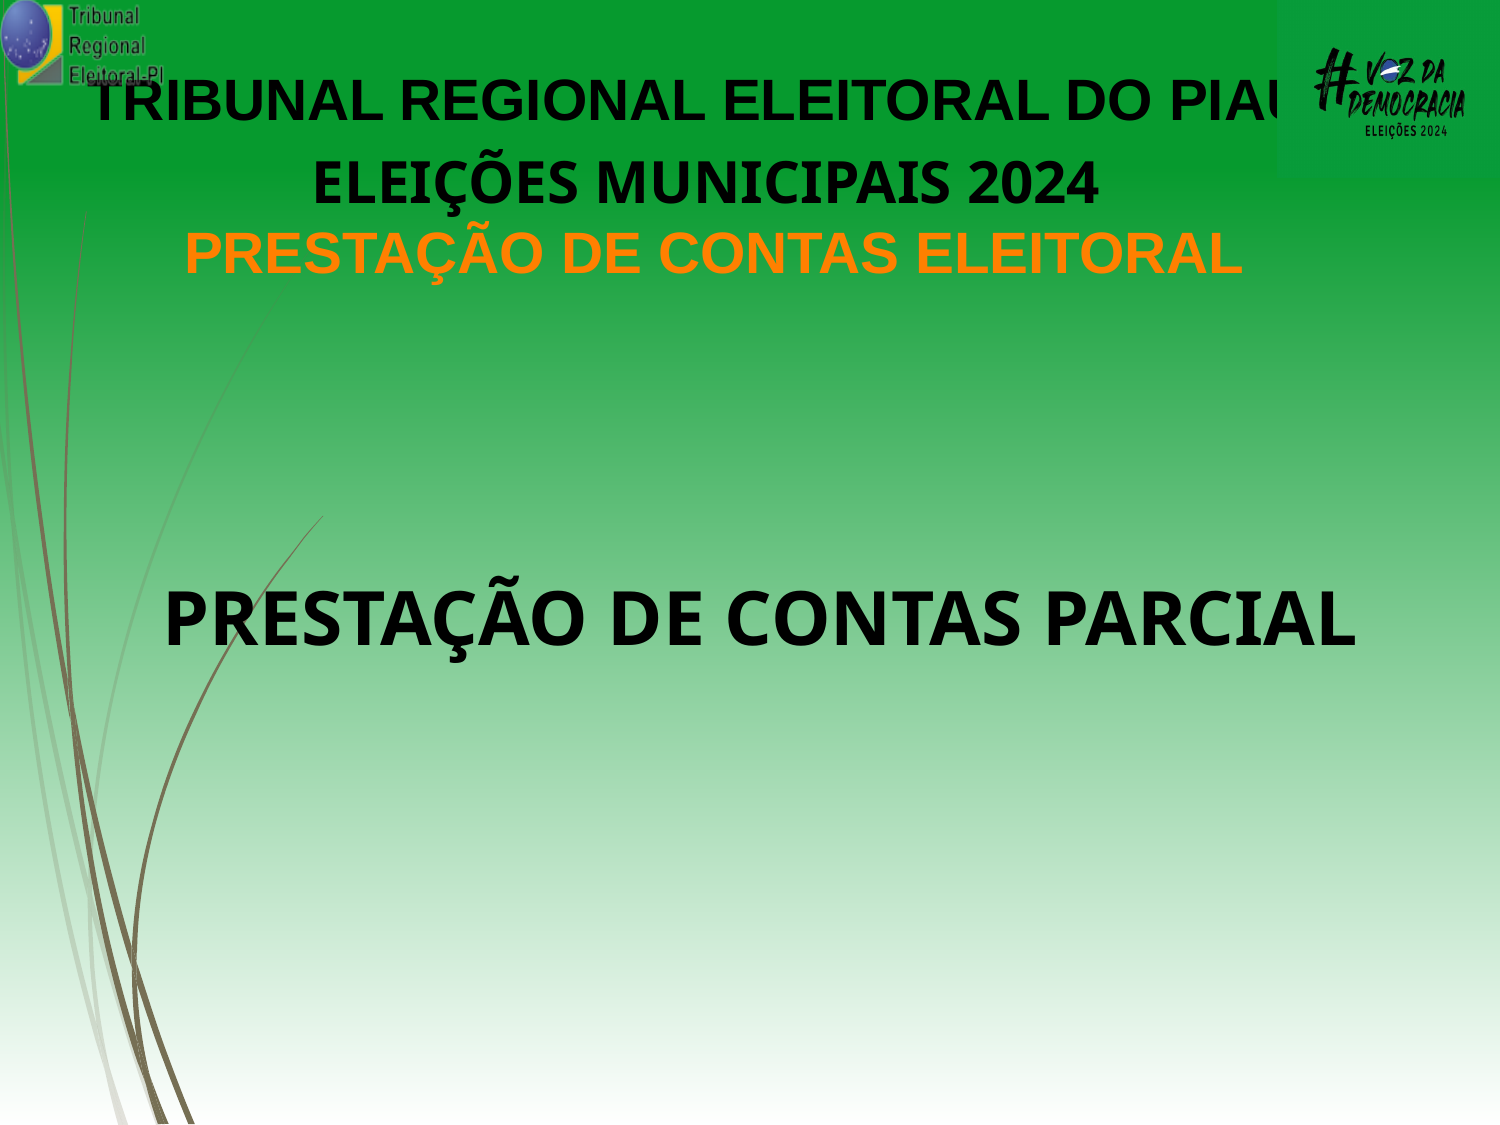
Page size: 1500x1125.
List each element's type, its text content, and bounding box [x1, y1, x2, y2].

picture [1277, 0, 1500, 178]
text_box PRESTAÇÃO DE CONTAS PARCIAL [23, 283, 1498, 1099]
text_box TRIBUNAL REGIONAL ELEITORAL DO PIAUÍ ELEIÇÕES MUNICIPAIS 2024 PRESTAÇÃO DE CONTAS ELEITORAL [0, 55, 1472, 473]
picture [0, 0, 178, 94]
